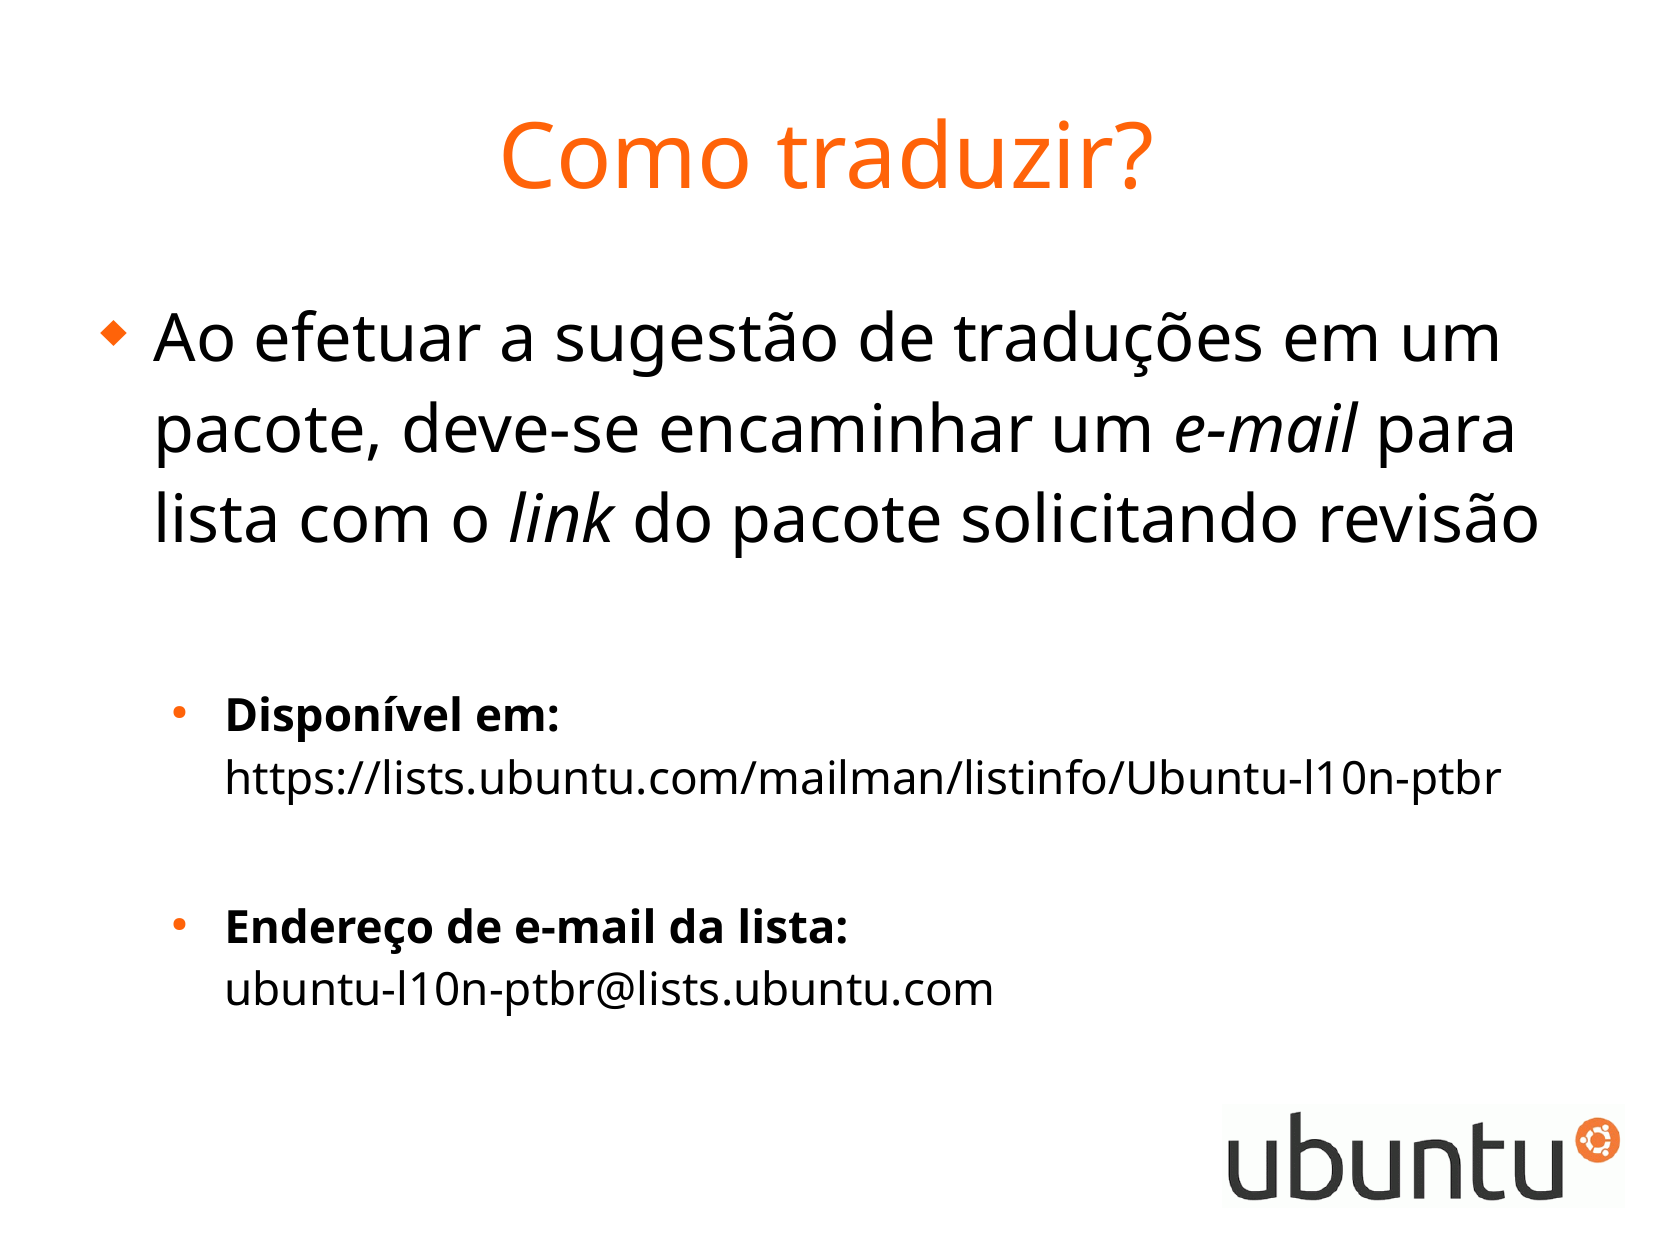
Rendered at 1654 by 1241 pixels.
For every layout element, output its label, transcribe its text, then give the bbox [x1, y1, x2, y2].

title Como traduzir? [82, 56, 1571, 250]
picture [1222, 1104, 1625, 1208]
list Ao efetuar a sugestão de traduções em um pacote, deve-se encaminhar um e-mail para lista com o link do pacote solicitando revisão Disponível em: https://lists.ubuntu.com/mailman/listinfo/Ubuntu-l10n-ptbr Endereço de e-mail da lista: ubuntu-l10n-ptbr@lists.ubuntu.com [82, 290, 1571, 1109]
